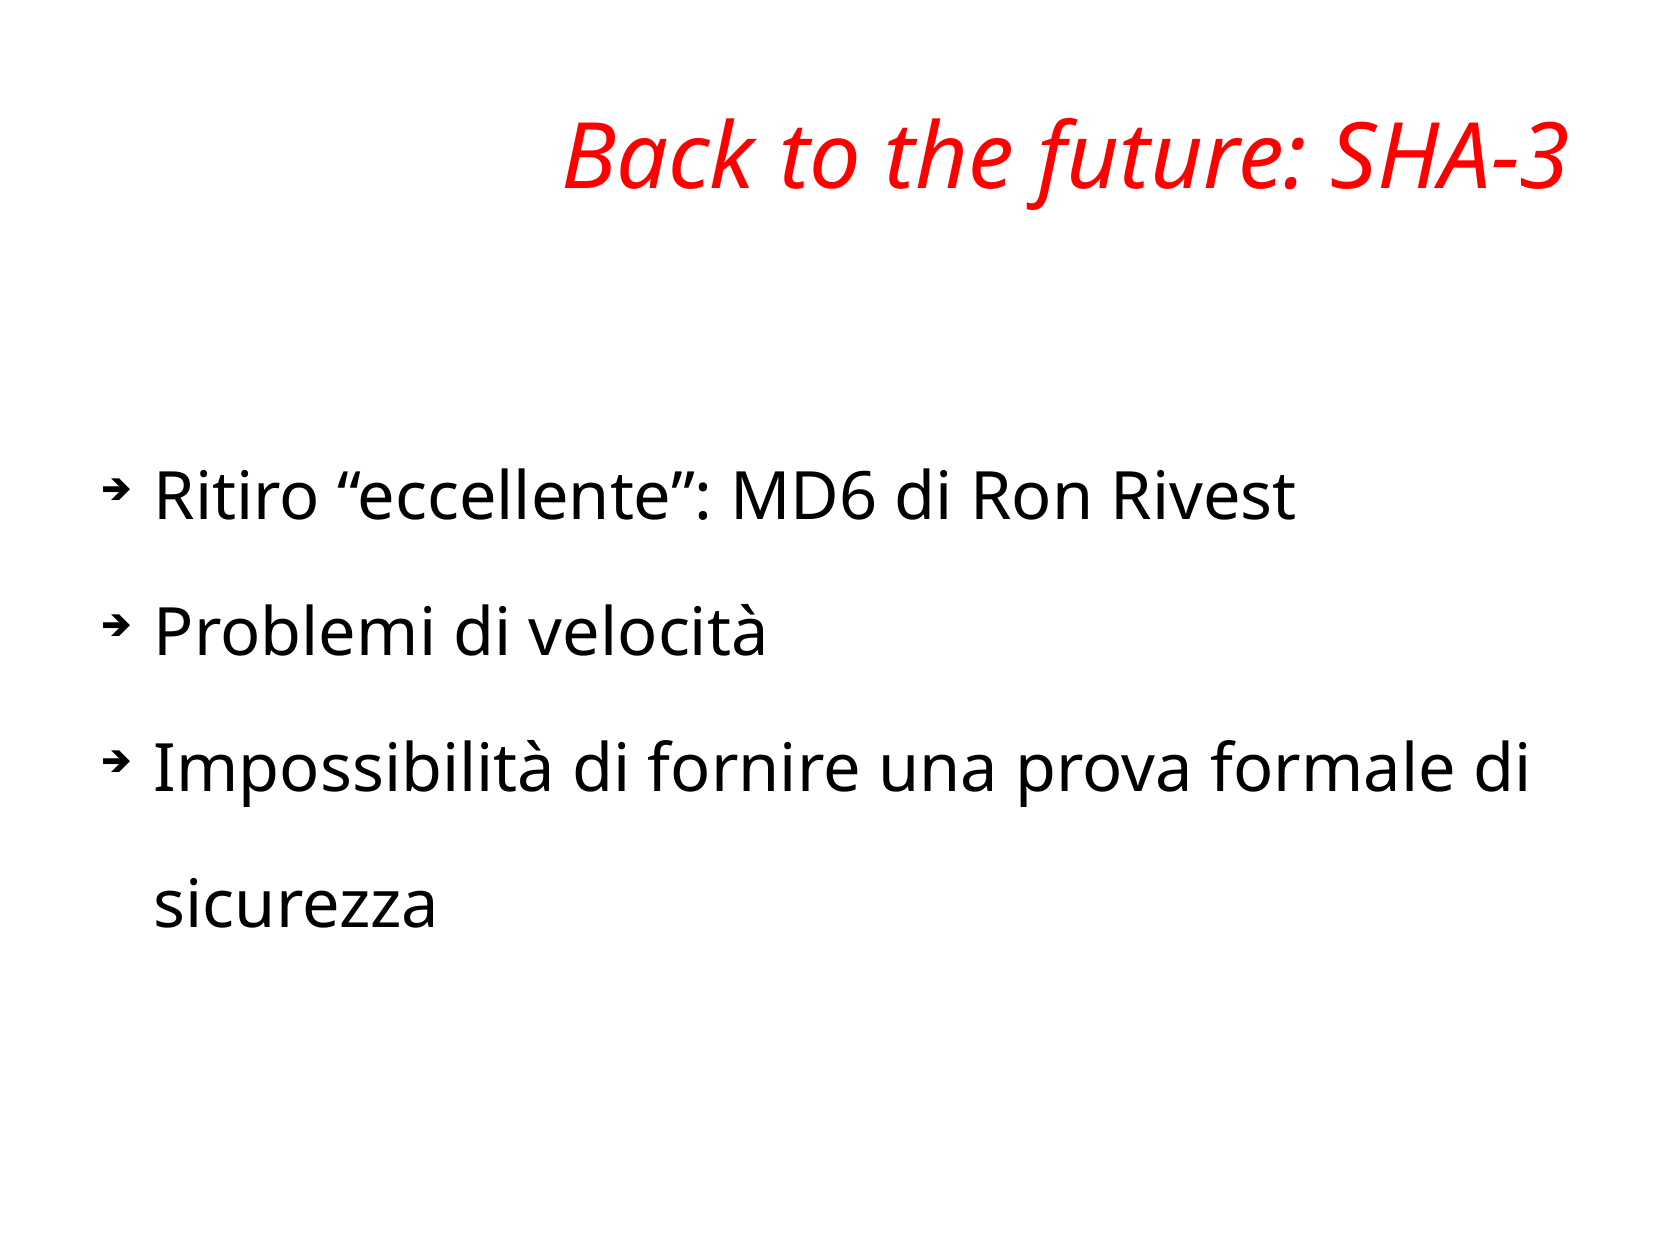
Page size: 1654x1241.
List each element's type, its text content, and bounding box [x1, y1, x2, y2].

title Back to the future: SHA-3 [82, 49, 1572, 257]
text_box Ritiro “eccellente”: MD6 di Ron Rivest Problemi di velocità Impossibilità di fornire una prova formale di sicurezza [82, 262, 1572, 1088]
